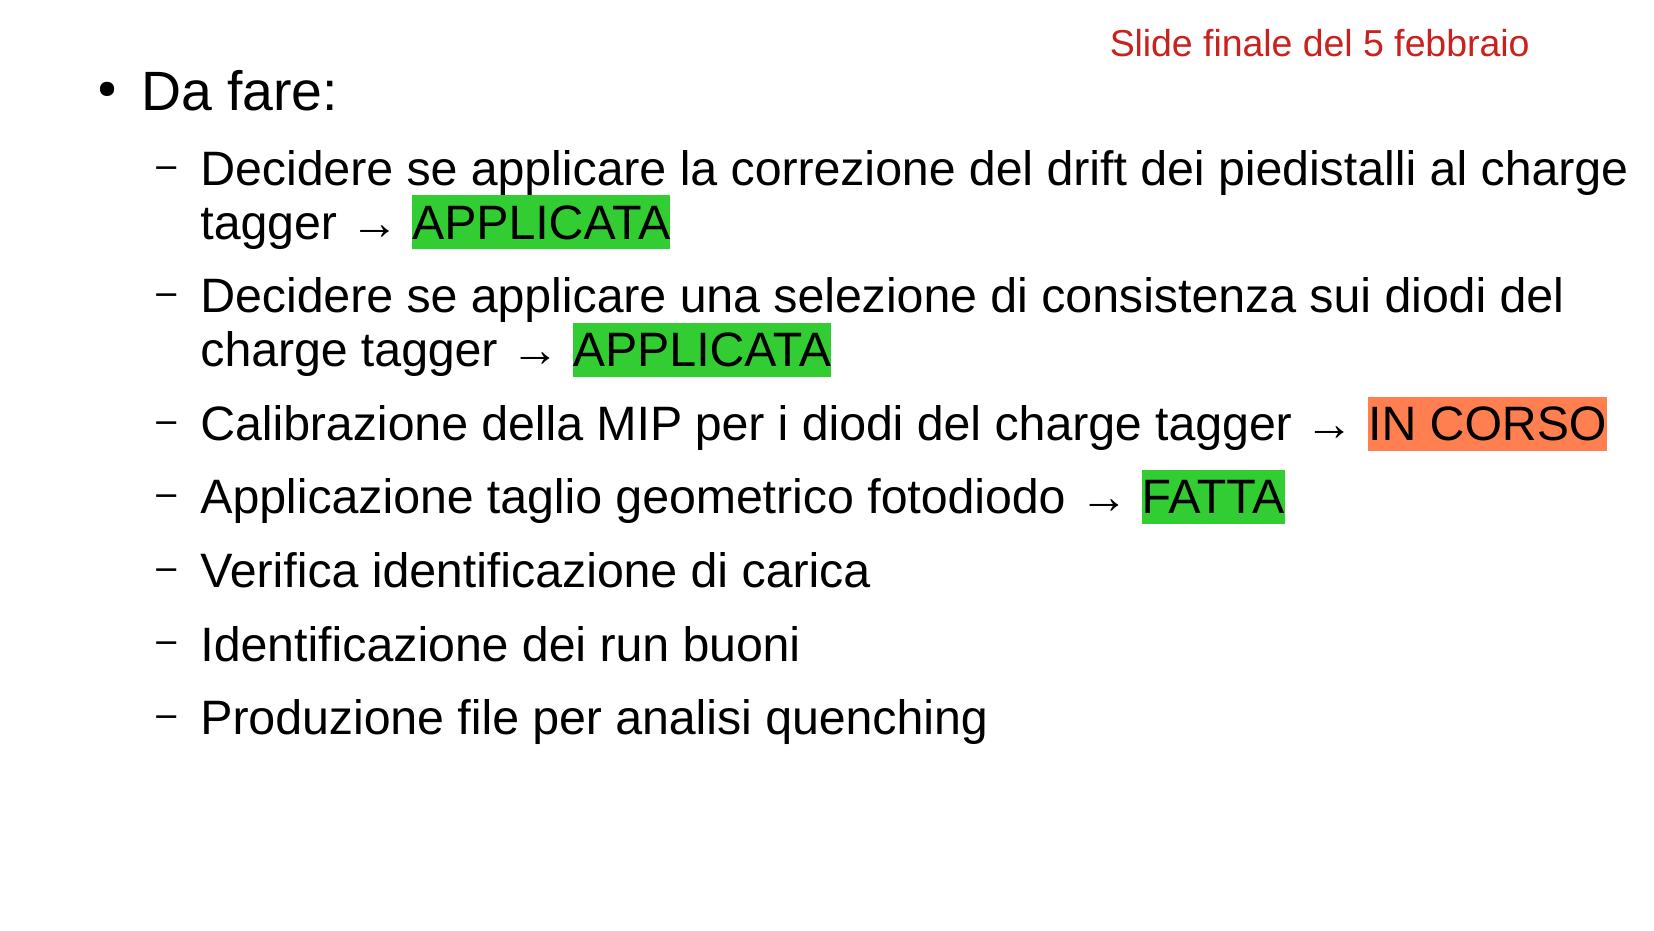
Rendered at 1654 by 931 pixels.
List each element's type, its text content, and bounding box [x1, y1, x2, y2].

list Da fare: Decidere se applicare la correzione del drift dei piedistalli al charge tagger → APPLICATA Decidere se applicare una selezione di consistenza sui diodi del charge tagger → APPLICATA Calibrazione della MIP per i diodi del charge tagger → IN CORSO Applicazione taglio geometrico fotodiodo → FATTA Verifica identificazione di carica Identificazione dei run buoni Produzione file per analisi quenching [82, 60, 1636, 757]
text_box Slide finale del 5 febbraio [1095, 15, 1591, 76]
